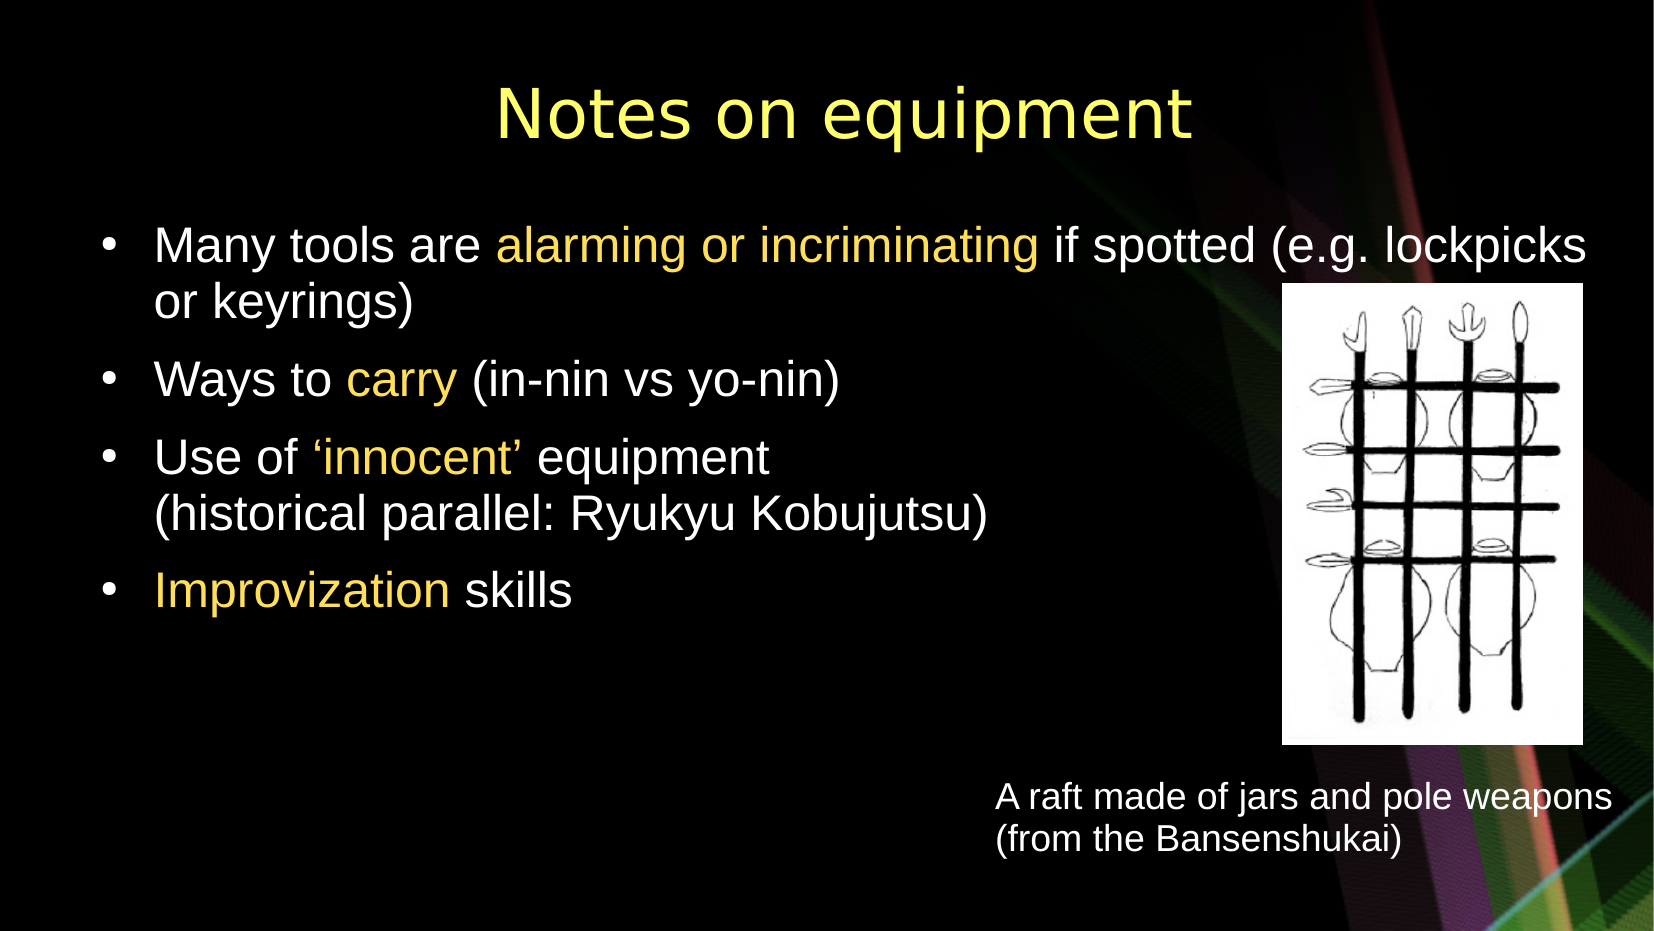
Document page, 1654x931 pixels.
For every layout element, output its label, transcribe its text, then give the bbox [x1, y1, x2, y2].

text_box A raft made of jars and pole weapons (from the Bansenshukai) [980, 767, 1642, 867]
picture [0, 0, 1654, 931]
list Many tools are alarming or incriminating if spotted (e.g. lockpicks or keyrings) Ways to carry (in-nin vs yo-nin) Use of ‘innocent’ equipment (historical parallel: Ryukyu Kobujutsu) Improvization skills [82, 217, 1607, 898]
title Notes on equipment [82, 37, 1607, 193]
